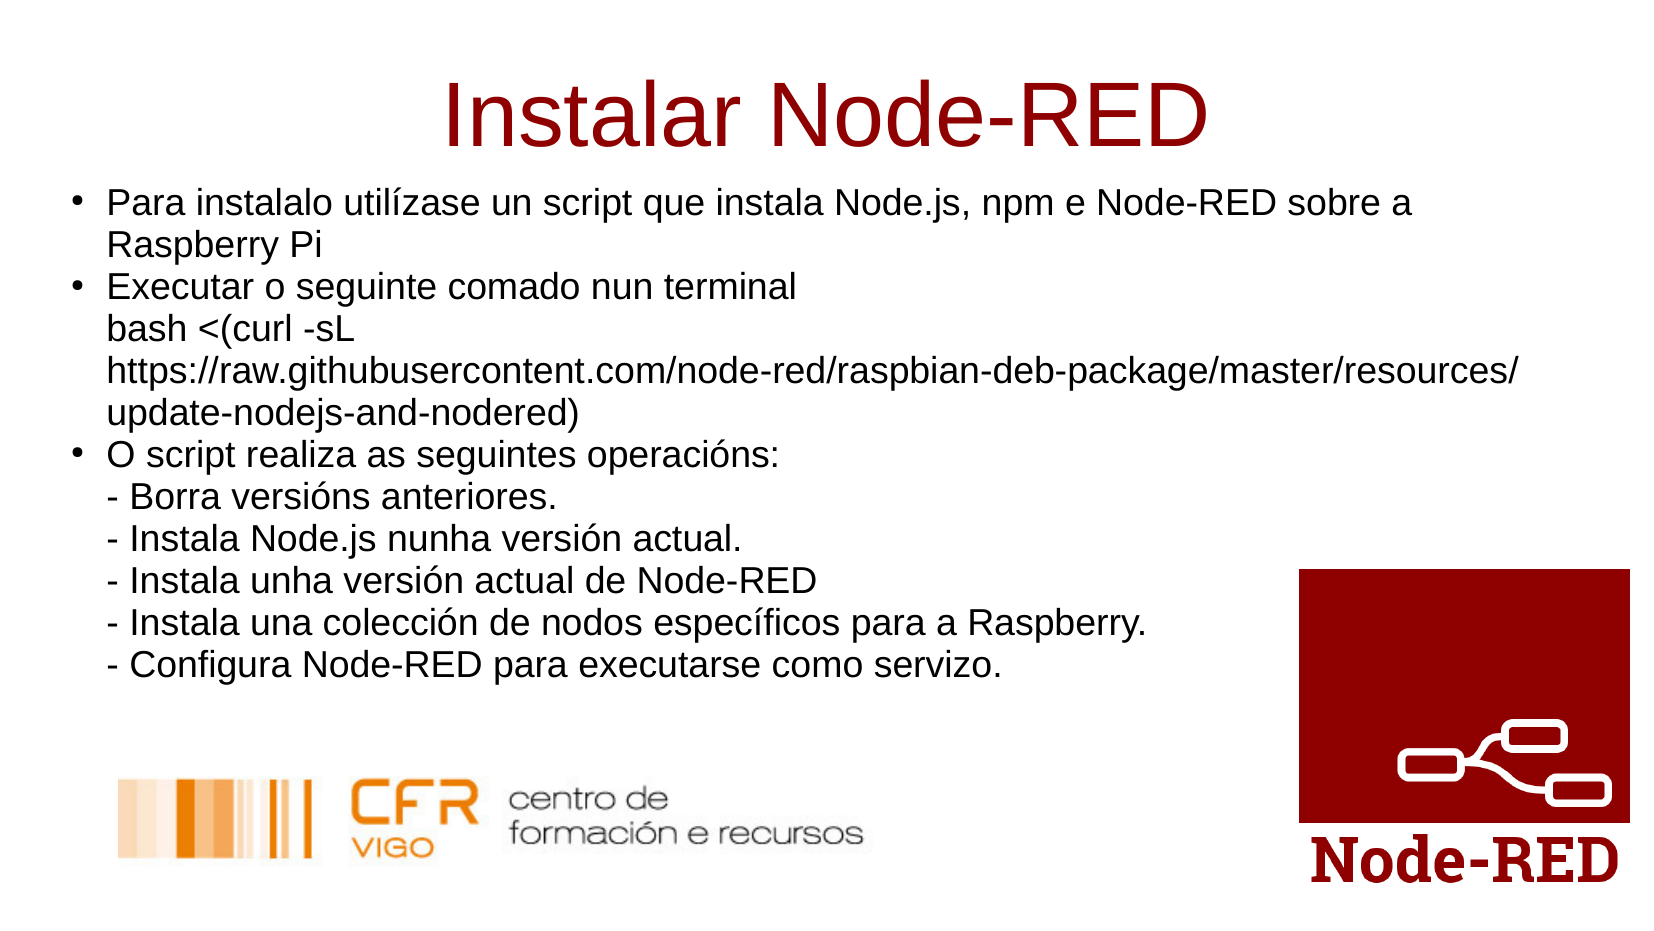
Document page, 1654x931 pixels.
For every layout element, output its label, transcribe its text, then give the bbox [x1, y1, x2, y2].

title Instalar Node-RED [82, 37, 1571, 193]
picture [1299, 569, 1630, 900]
text_box [717, 446, 748, 518]
picture [118, 751, 1111, 886]
subtitle Para instalalo utilízase un script que instala Node.js, npm e Node-RED sobre a Raspberry Pi Executar o seguinte comado nun terminal bash <(curl -sL https://raw.githubusercontent.com/node-red/raspbian-deb-package/master/resources/update-nodejs-and-nodered) O script realiza as seguintes operacións: - Borra versións anteriores. - Instala Node.js nunha versión actual. - Instala unha versión actual de Node-RED - Instala una colección de nodos específicos para a Raspberry. - Configura Node-RED para executarse como servizo. [70, 181, 1560, 686]
